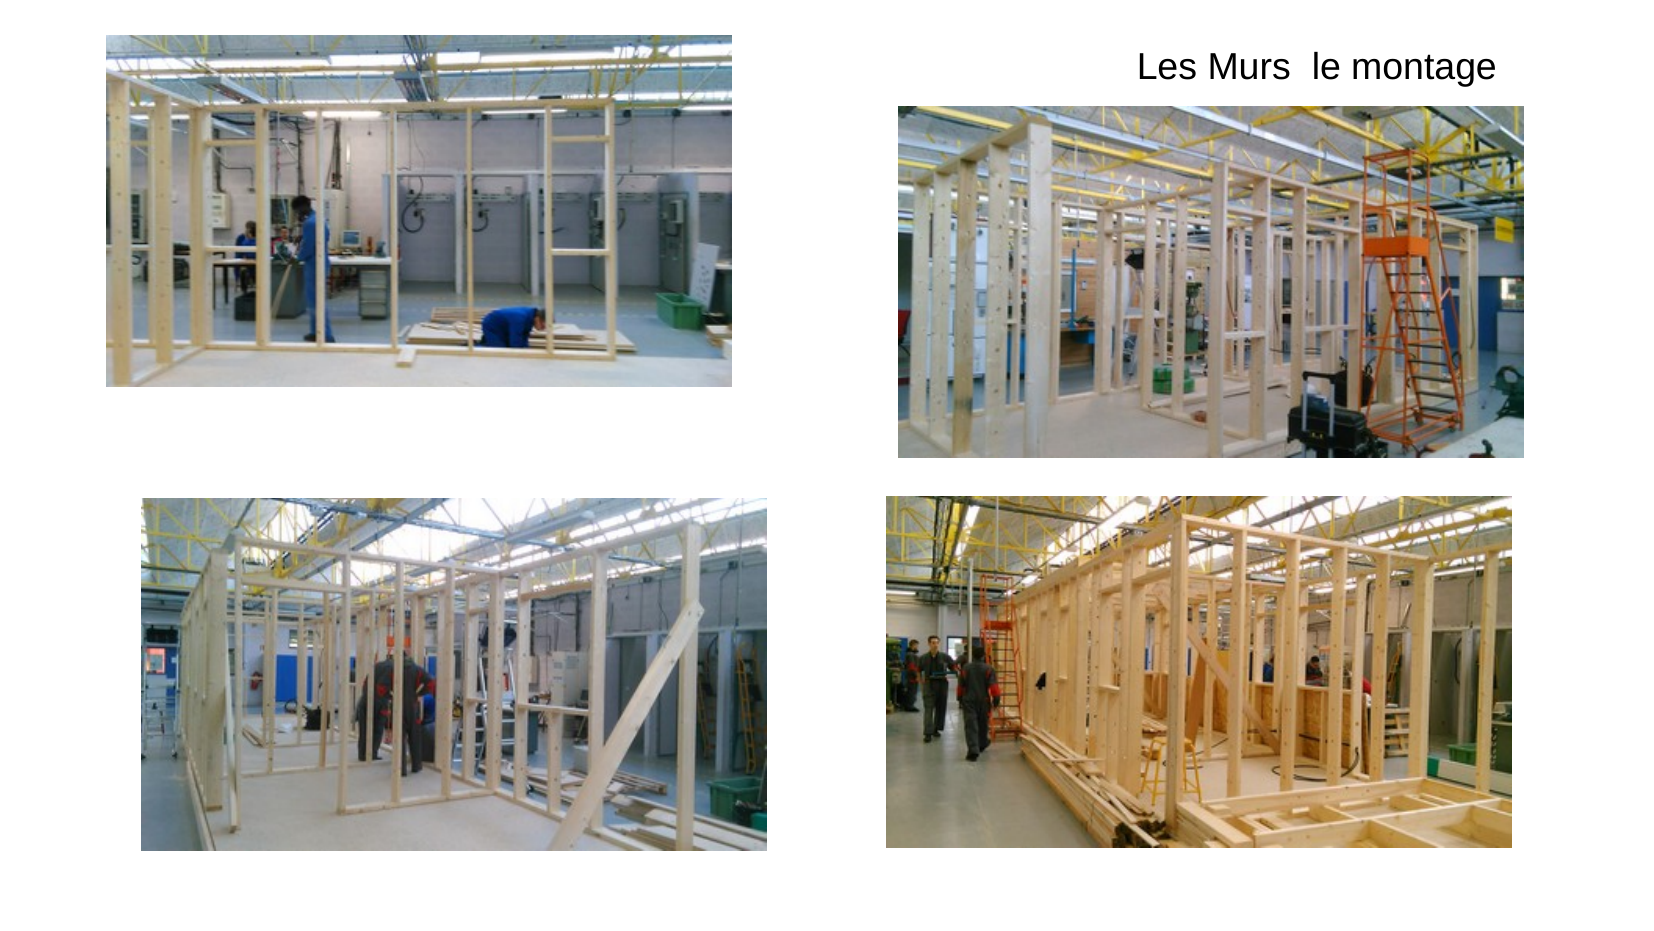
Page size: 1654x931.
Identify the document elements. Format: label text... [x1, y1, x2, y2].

picture [106, 35, 732, 387]
picture [141, 498, 767, 851]
picture [886, 496, 1512, 848]
picture [898, 106, 1524, 458]
text_box Les Murs le montage [1122, 37, 1512, 95]
